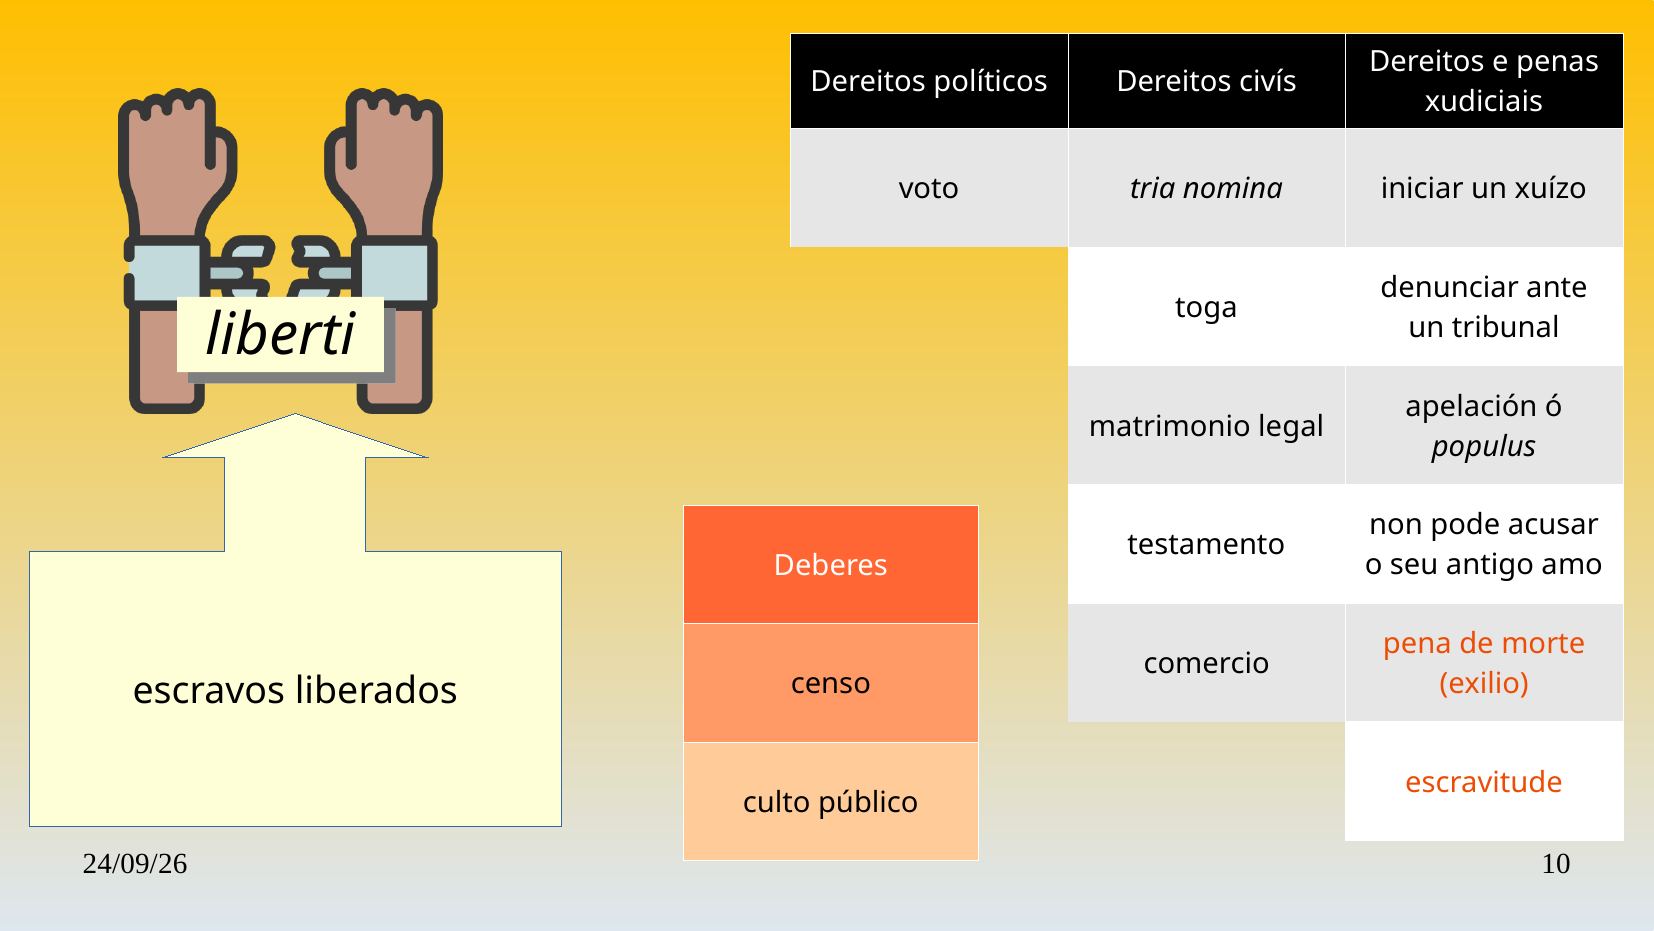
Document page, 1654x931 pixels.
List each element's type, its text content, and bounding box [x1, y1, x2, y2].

table_cell [979, 722, 1068, 841]
table_cell escravitude [1345, 722, 1623, 840]
text_box escravos liberados [29, 414, 562, 827]
table_cell matrimonio legal [1068, 366, 1345, 484]
table_cell [979, 603, 1068, 722]
table_header Deberes [684, 506, 978, 623]
table_cell denunciar ante un tribunal [1346, 248, 1623, 365]
table_cell [790, 365, 1068, 484]
table_cell testamento [1068, 485, 1345, 603]
table_cell non pode acusar o seu antigo amo [1346, 485, 1623, 603]
table_cell [790, 484, 1068, 603]
table_cell toga [1068, 248, 1345, 365]
table_cell [1068, 722, 1345, 841]
table_cell iniciar un xuízo [1346, 129, 1623, 247]
picture [118, 88, 443, 414]
table_cell culto público [684, 743, 978, 860]
table_cell voto [791, 129, 1068, 247]
table_cell censo [684, 624, 978, 742]
table_cell apelación ó populus [1346, 366, 1623, 484]
table_cell tria nomina [1069, 129, 1345, 247]
table_cell comercio [1068, 604, 1345, 722]
table_cell [790, 247, 1068, 365]
table_header Dereitos civís [1069, 34, 1345, 128]
text_box liberti [177, 296, 384, 373]
table_header Dereitos políticos [791, 34, 1068, 128]
table_header Dereitos e penas xudiciais [1346, 34, 1623, 128]
table_cell pena de morte (exilio) [1346, 604, 1623, 721]
